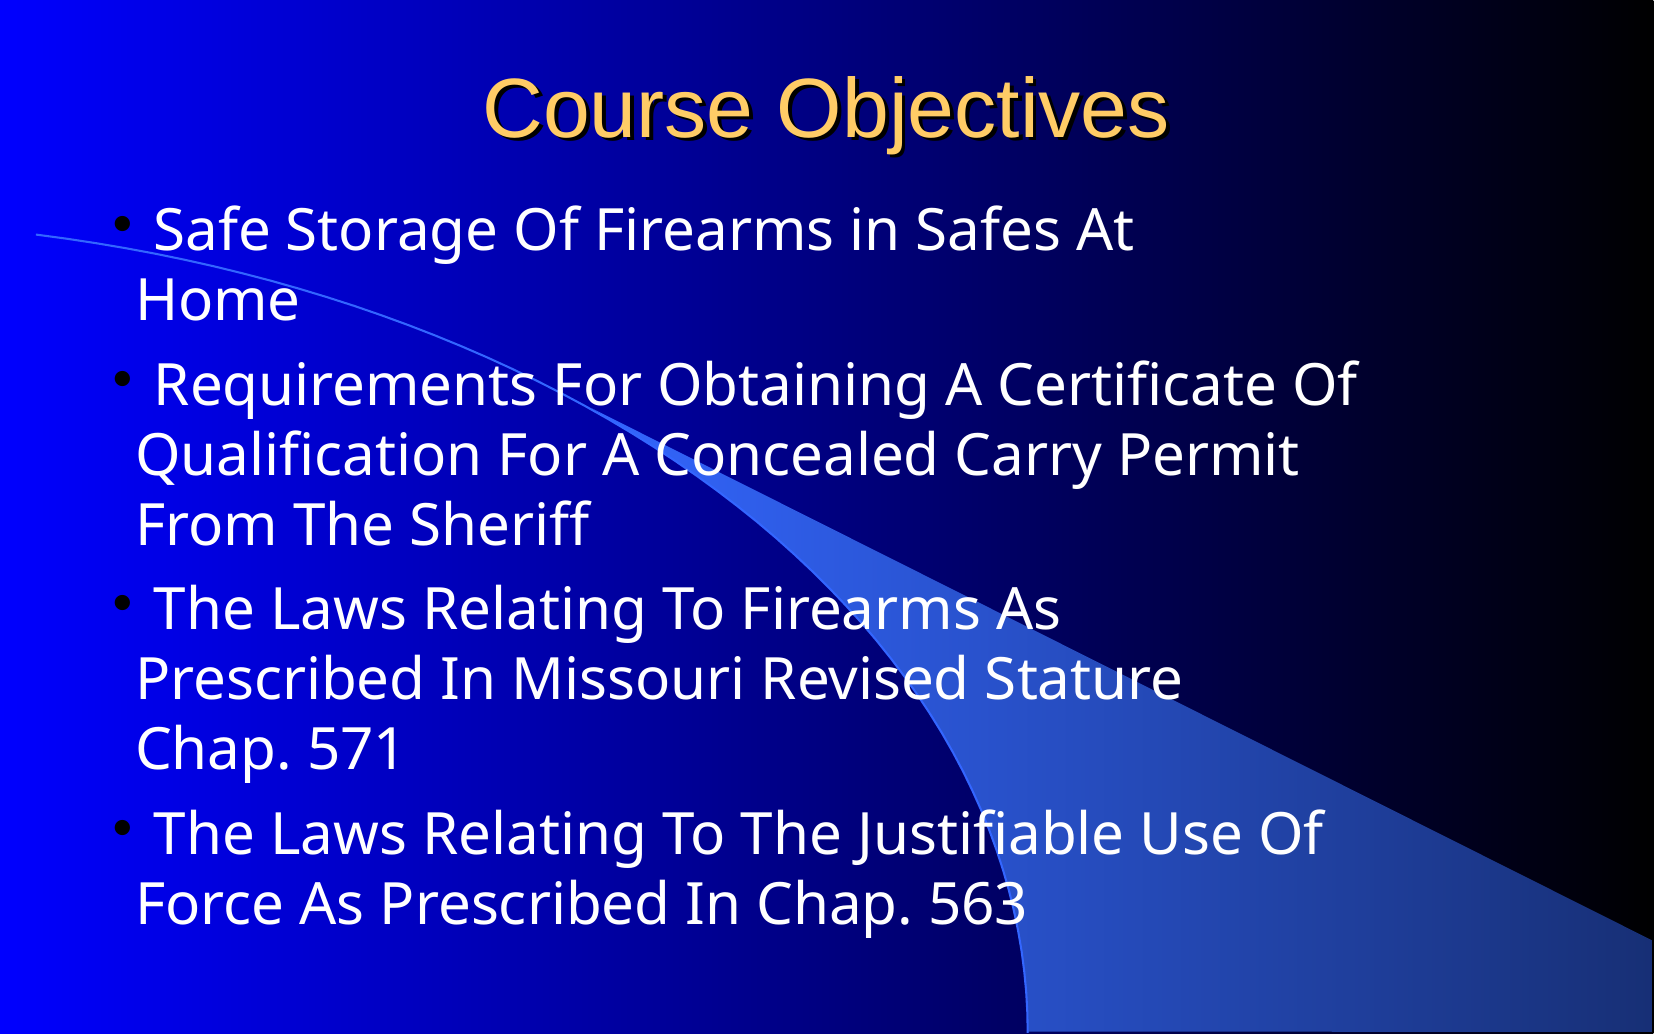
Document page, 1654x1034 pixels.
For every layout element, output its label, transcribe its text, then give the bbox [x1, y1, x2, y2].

list Safe Storage Of Firearms in Safes At Home Requirements For Obtaining A Certificate Of Qualification For A Concealed Carry Permit From The Sheriff The Laws Relating To Firearms As Prescribed In Missouri Revised Stature Chap. 571 The Laws Relating To The Justifiable Use Of Force As Prescribed In Chap. 563 [82, 184, 1505, 944]
title Course Objectives [82, 41, 1571, 166]
